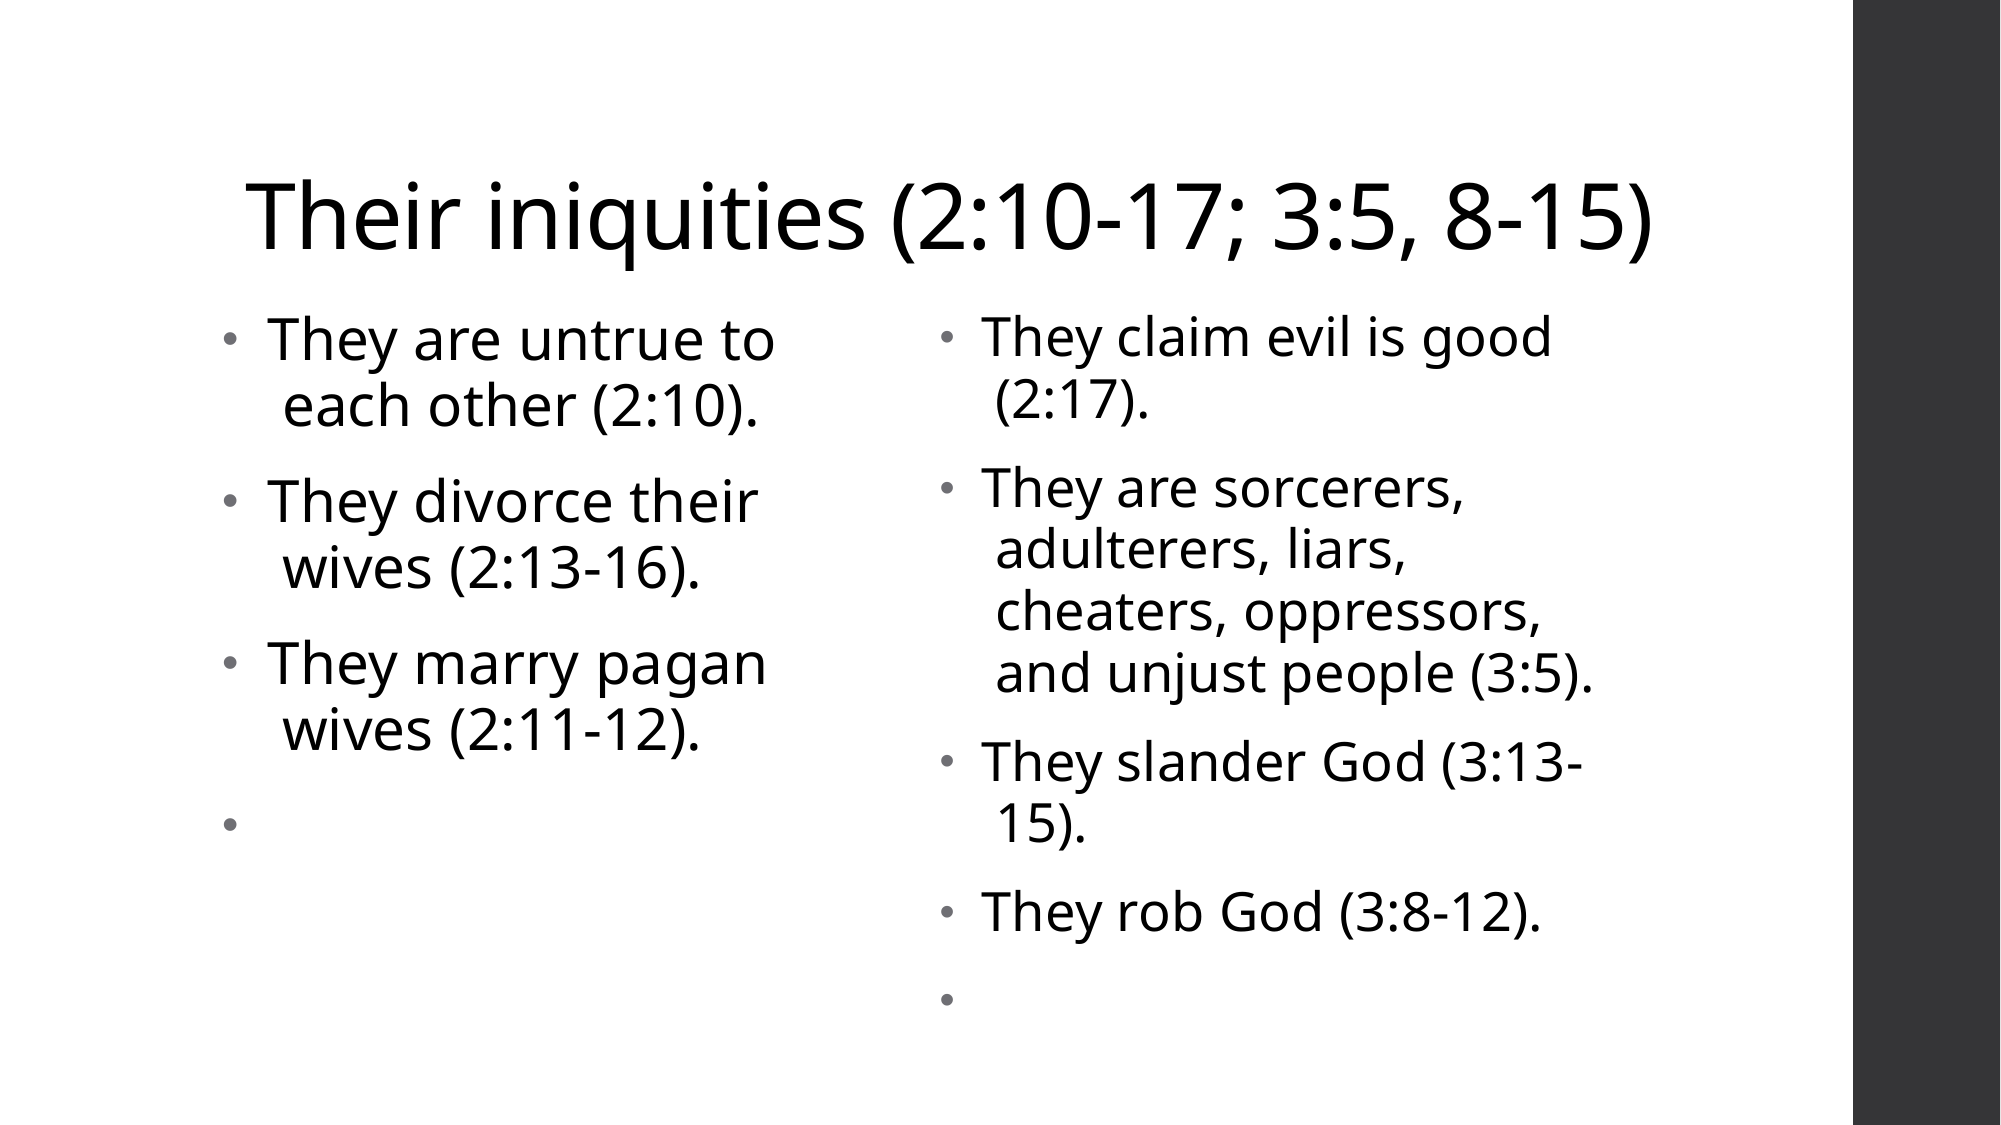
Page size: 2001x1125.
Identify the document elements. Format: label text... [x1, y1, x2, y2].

list They are untrue to each other (2:10). They divorce their wives (2:13-16). They marry pagan wives (2:11-12). [207, 299, 900, 1014]
list They claim evil is good (2:17). They are sorcerers, adulterers, liars, cheaters, oppressors, and unjust people (3:5). They slander God (3:13-15). They rob God (3:8-12). [924, 299, 1617, 1014]
title Their iniquities (2:10-17; 3:5, 8-15) [206, 60, 1797, 278]
